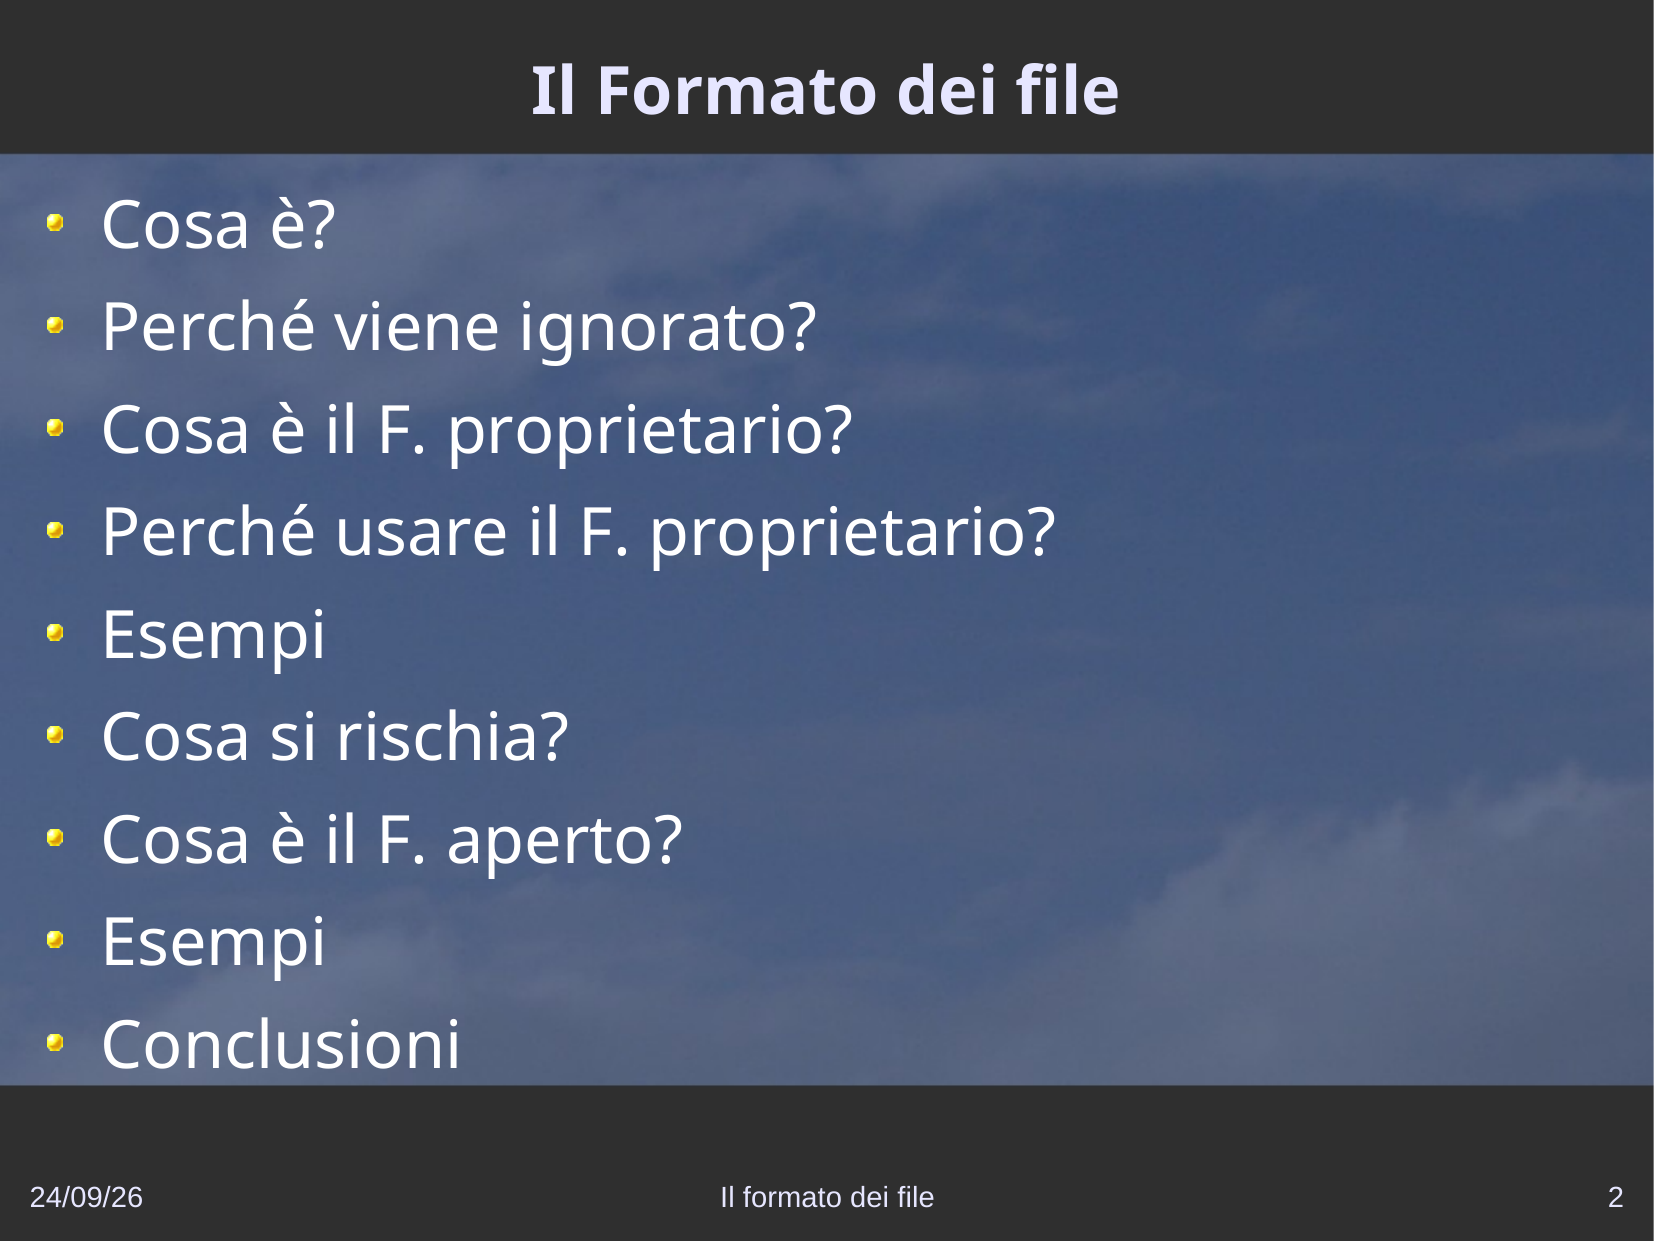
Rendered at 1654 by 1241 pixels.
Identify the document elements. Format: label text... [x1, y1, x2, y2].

list Cosa è? Perché viene ignorato? Cosa è il F. proprietario? Perché usare il F. proprietario? Esempi Cosa si rischia? Cosa è il F. aperto? Esempi Conclusioni [29, 177, 1625, 1064]
picture [0, 0, 1654, 1241]
title Il Formato dei file [29, 29, 1625, 148]
